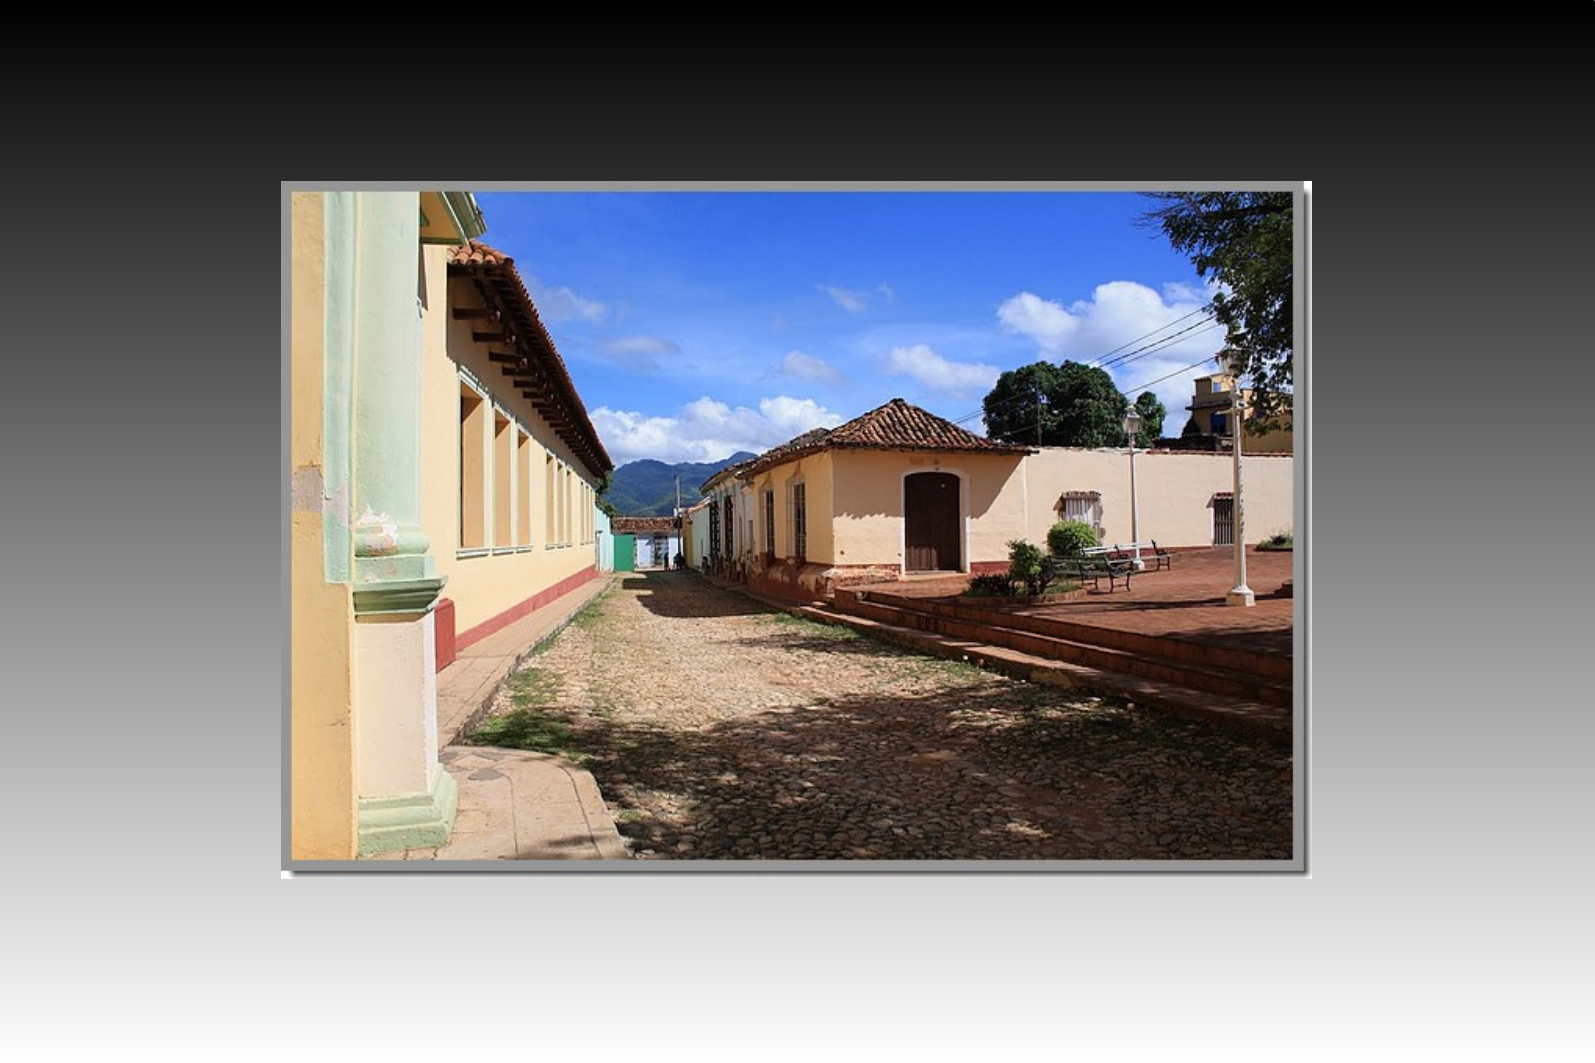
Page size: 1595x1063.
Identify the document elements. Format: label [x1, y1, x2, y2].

picture [281, 181, 1312, 879]
